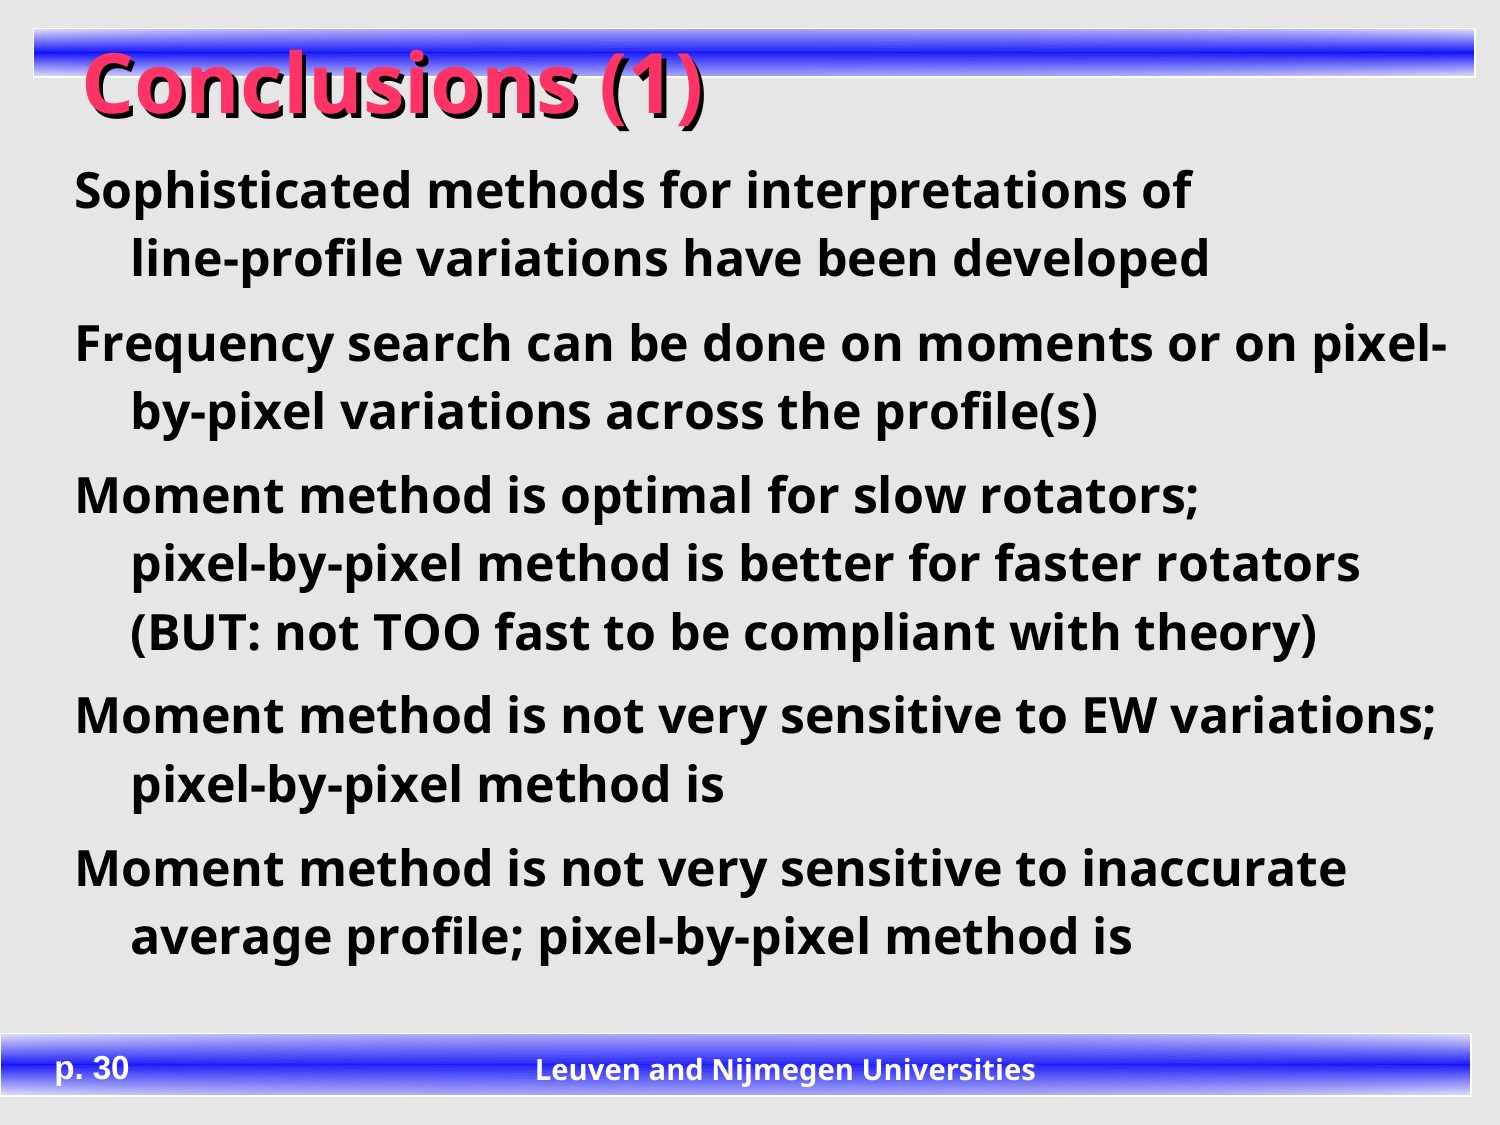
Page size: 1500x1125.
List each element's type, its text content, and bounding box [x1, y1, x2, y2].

title Moment method: Briquet & Aerts (2003) [125, 1055, 1470, 1059]
list Sophisticated methods for interpretations of line-profile variations have been developed Frequency search can be done on moments or on pixel-by-pixel variations across the profile(s) Moment method is optimal for slow rotators; pixel-by-pixel method is better for faster rotators (BUT: not TOO fast to be compliant with theory) Moment method is not very sensitive to EW variations; pixel-by-pixel method is Moment method is not very sensitive to inaccurate average profile; pixel-by-pixel method is [74, 155, 1500, 1042]
title Conclusions (1) [64, 18, 1500, 145]
title Moment method: Briquet & Aerts (2003) [1034, 1070, 1470, 1074]
